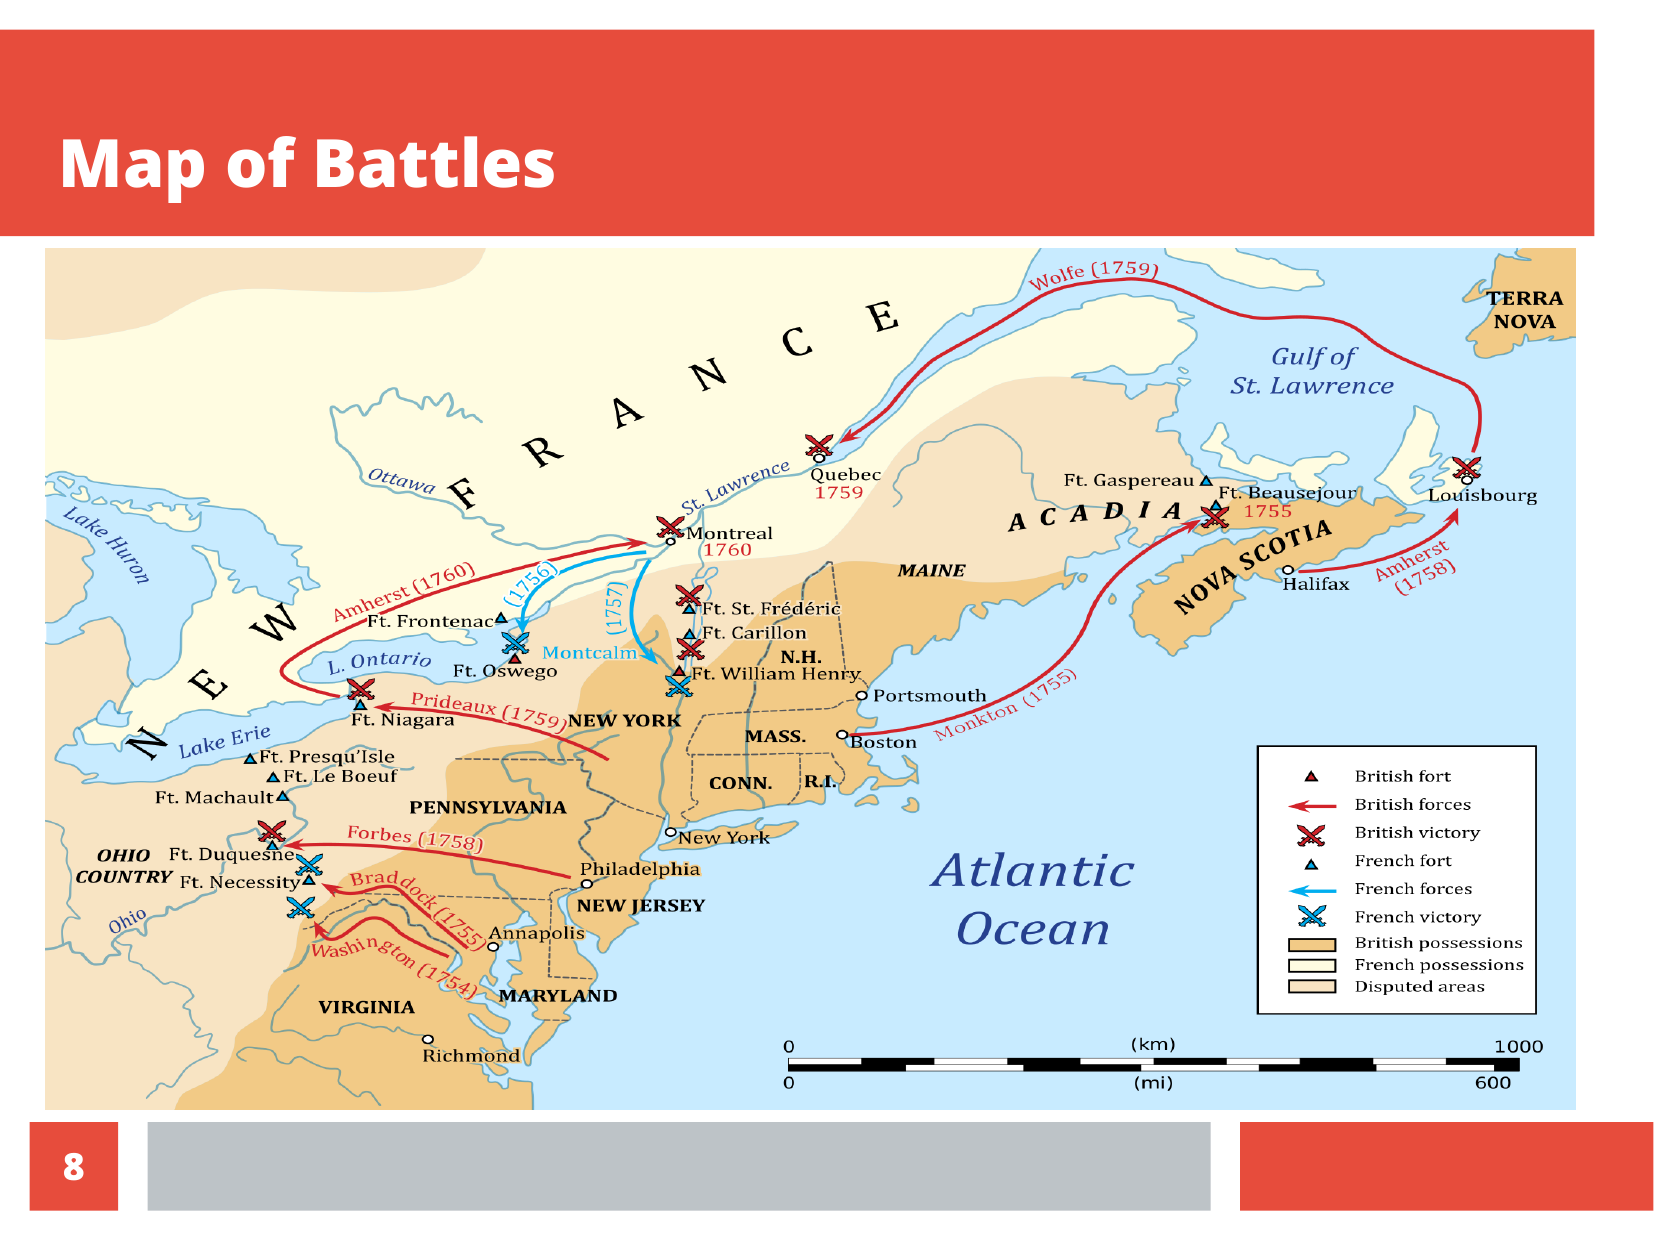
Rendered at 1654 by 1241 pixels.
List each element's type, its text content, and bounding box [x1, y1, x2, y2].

title Map of Battles [59, 59, 1595, 207]
picture [45, 248, 1576, 1111]
